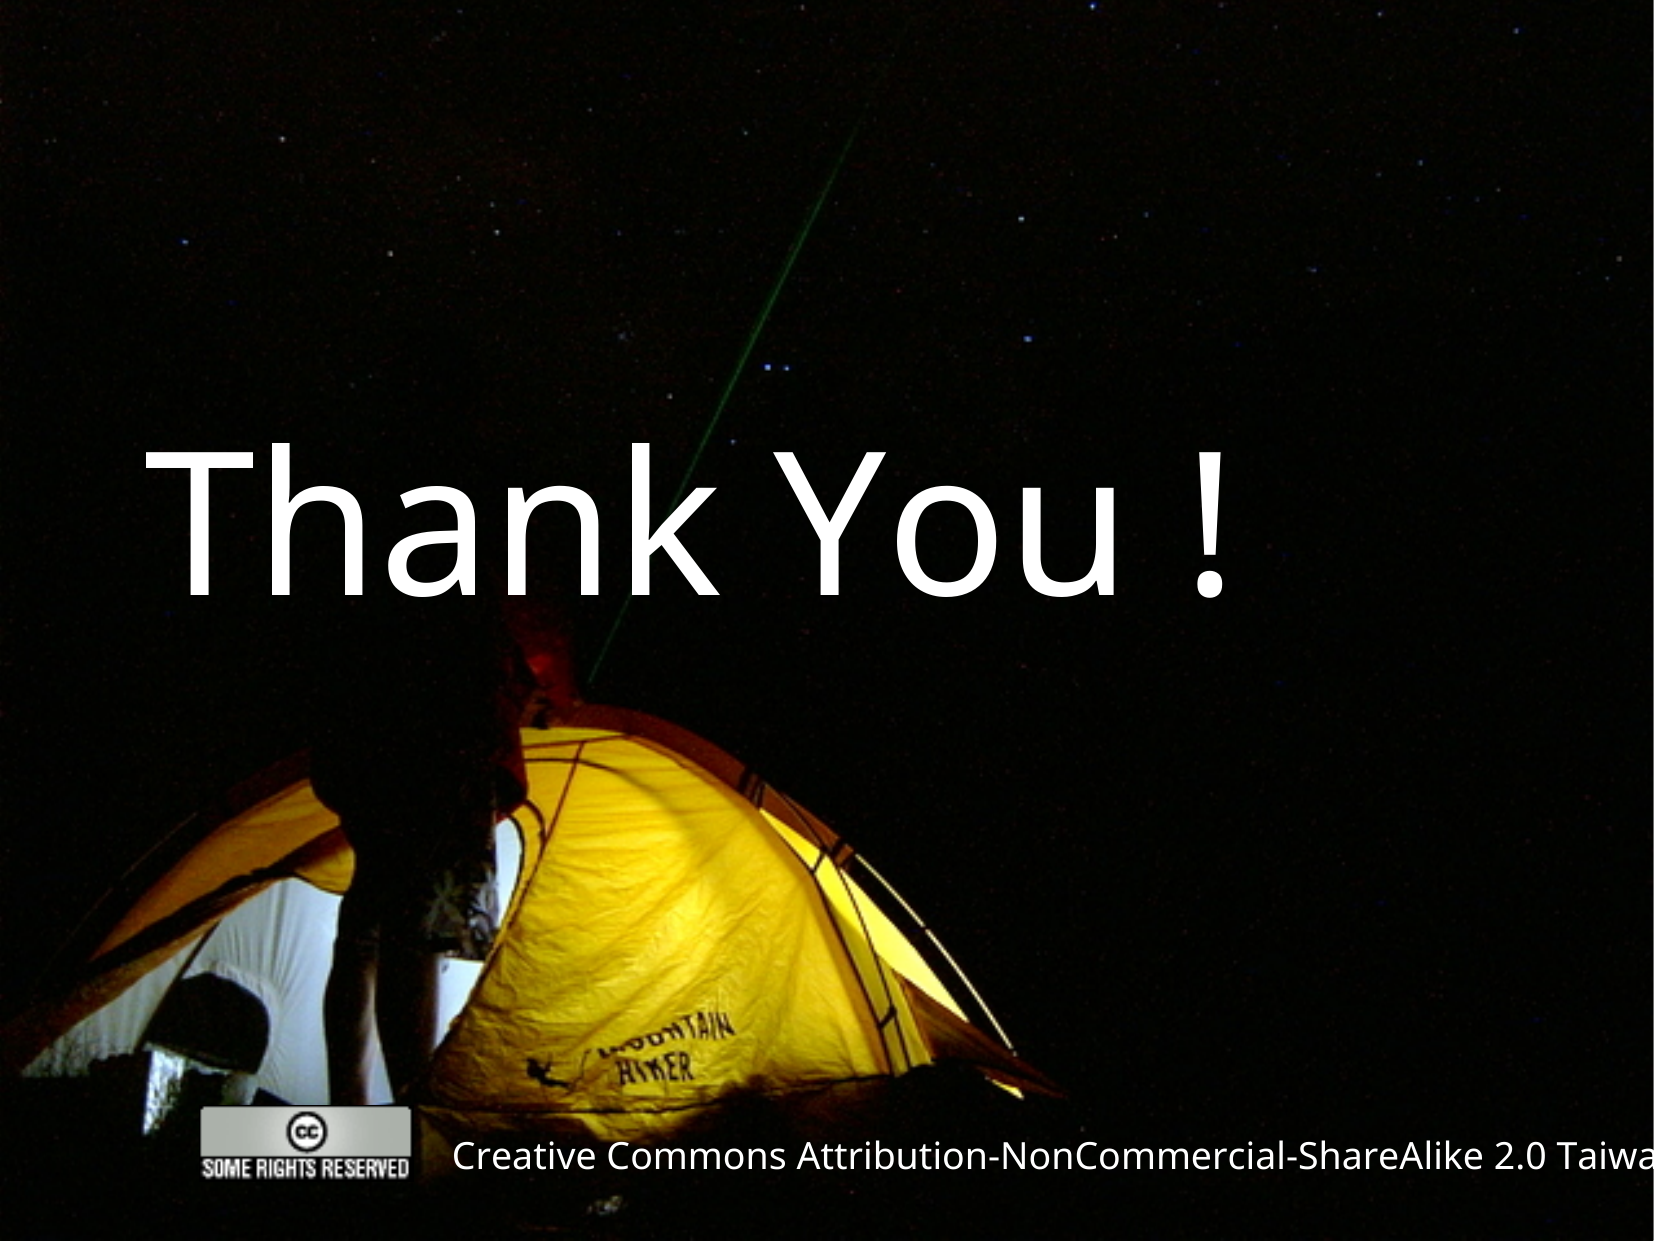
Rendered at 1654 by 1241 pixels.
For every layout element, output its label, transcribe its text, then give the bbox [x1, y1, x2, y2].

text_box Thank You ! [129, 374, 1524, 689]
picture [1642, 1159, 1652, 1167]
text_box Creative Commons Attribution-NonCommercial-ShareAlike 2.0 Taiwan License. [437, 1122, 1412, 1179]
picture [0, 0, 1654, 1241]
